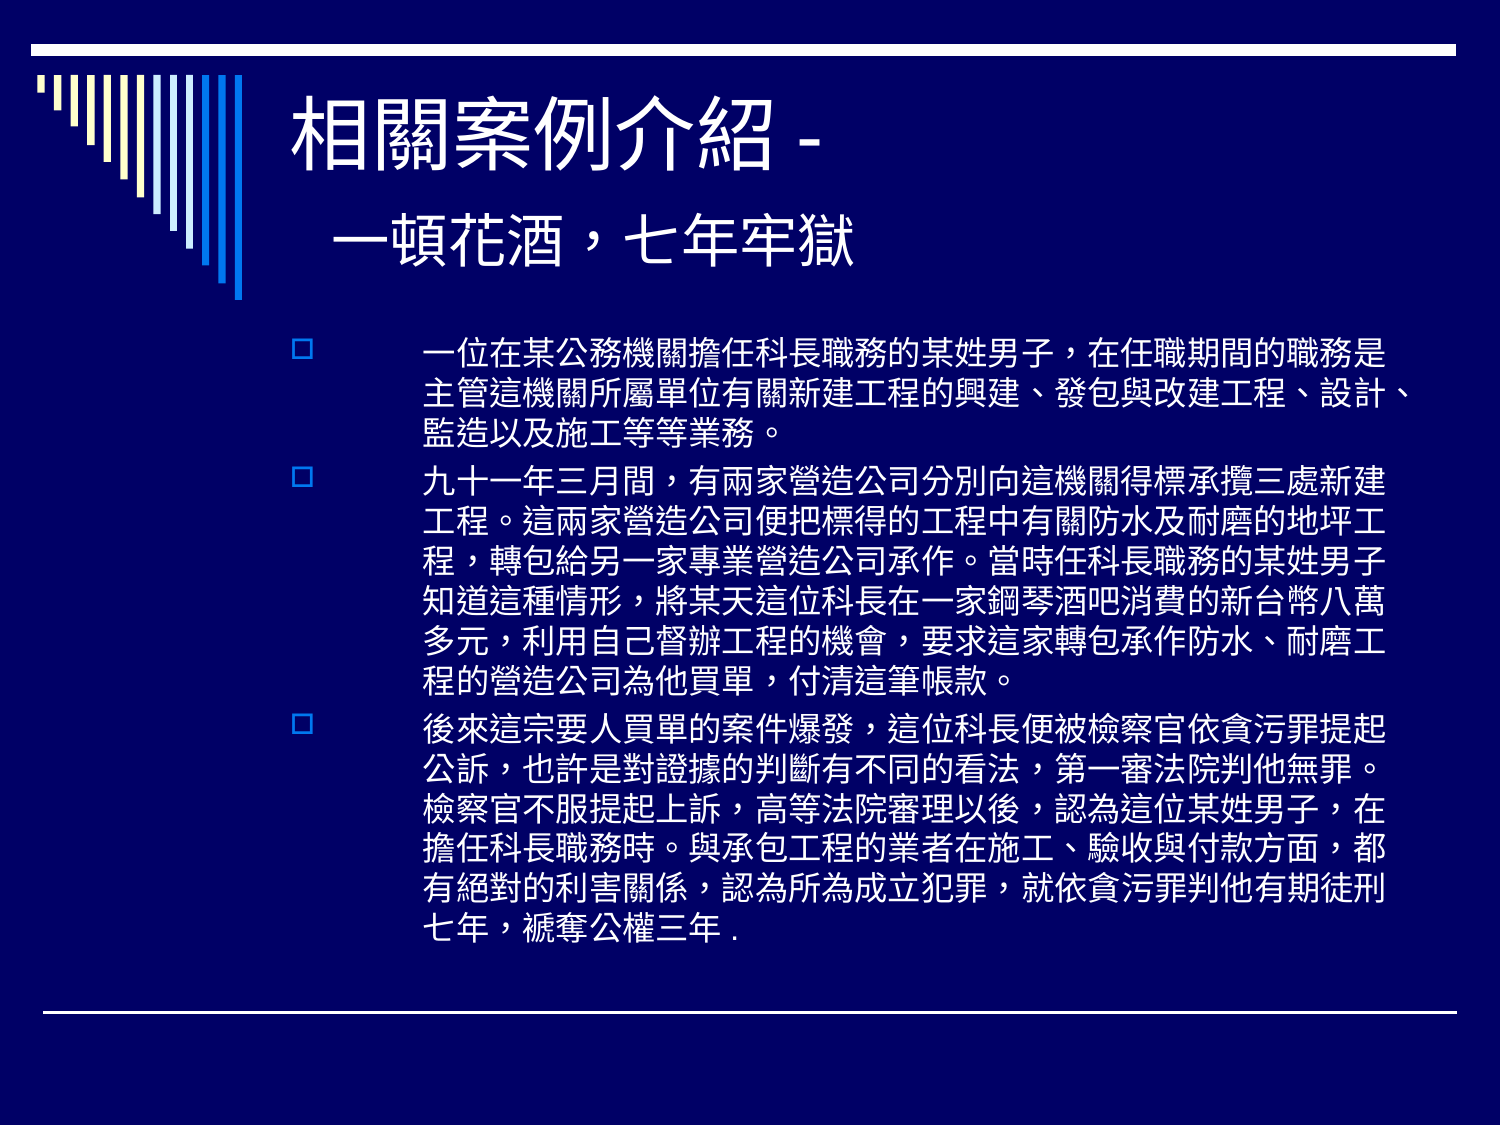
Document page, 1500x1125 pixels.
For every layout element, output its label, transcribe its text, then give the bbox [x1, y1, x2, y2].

title 相關案例介紹- 一頓花酒，七年牢獄 [274, 75, 1425, 288]
list 一位在某公務機關擔任科長職務的某姓男子，在任職期間的職務是主管這機關所屬單位有關新建工程的興建、發包與改建工程、設計、監造以及施工等等業務。 九十一年三月間，有兩家營造公司分別向這機關得標承攬三處新建工程。這兩家營造公司便把標得的工程中有關防水及耐磨的地坪工程，轉包給另一家專業營造公司承作。當時任科長職務的某姓男子知道這種情形，將某天這位科長在一家鋼琴酒吧消費的新台幣八萬多元，利用自己督辦工程的機會，要求這家轉包承作防水、耐磨工程的營造公司為他買單，付清這筆帳款。 後來這宗要人買單的案件爆發，這位科長便被檢察官依貪污罪提起公訴，也許是對證據的判斷有不同的看法，第一審法院判他無罪。檢察官不服提起上訴，高等法院審理以後，認為這位某姓男子，在擔任科長職務時。與承包工程的業者在施工、驗收與付款方面，都有絕對的利害關係，認為所為成立犯罪，就依貪污罪判他有期徒刑七年，褫奪公權三年. [274, 324, 1425, 1000]
